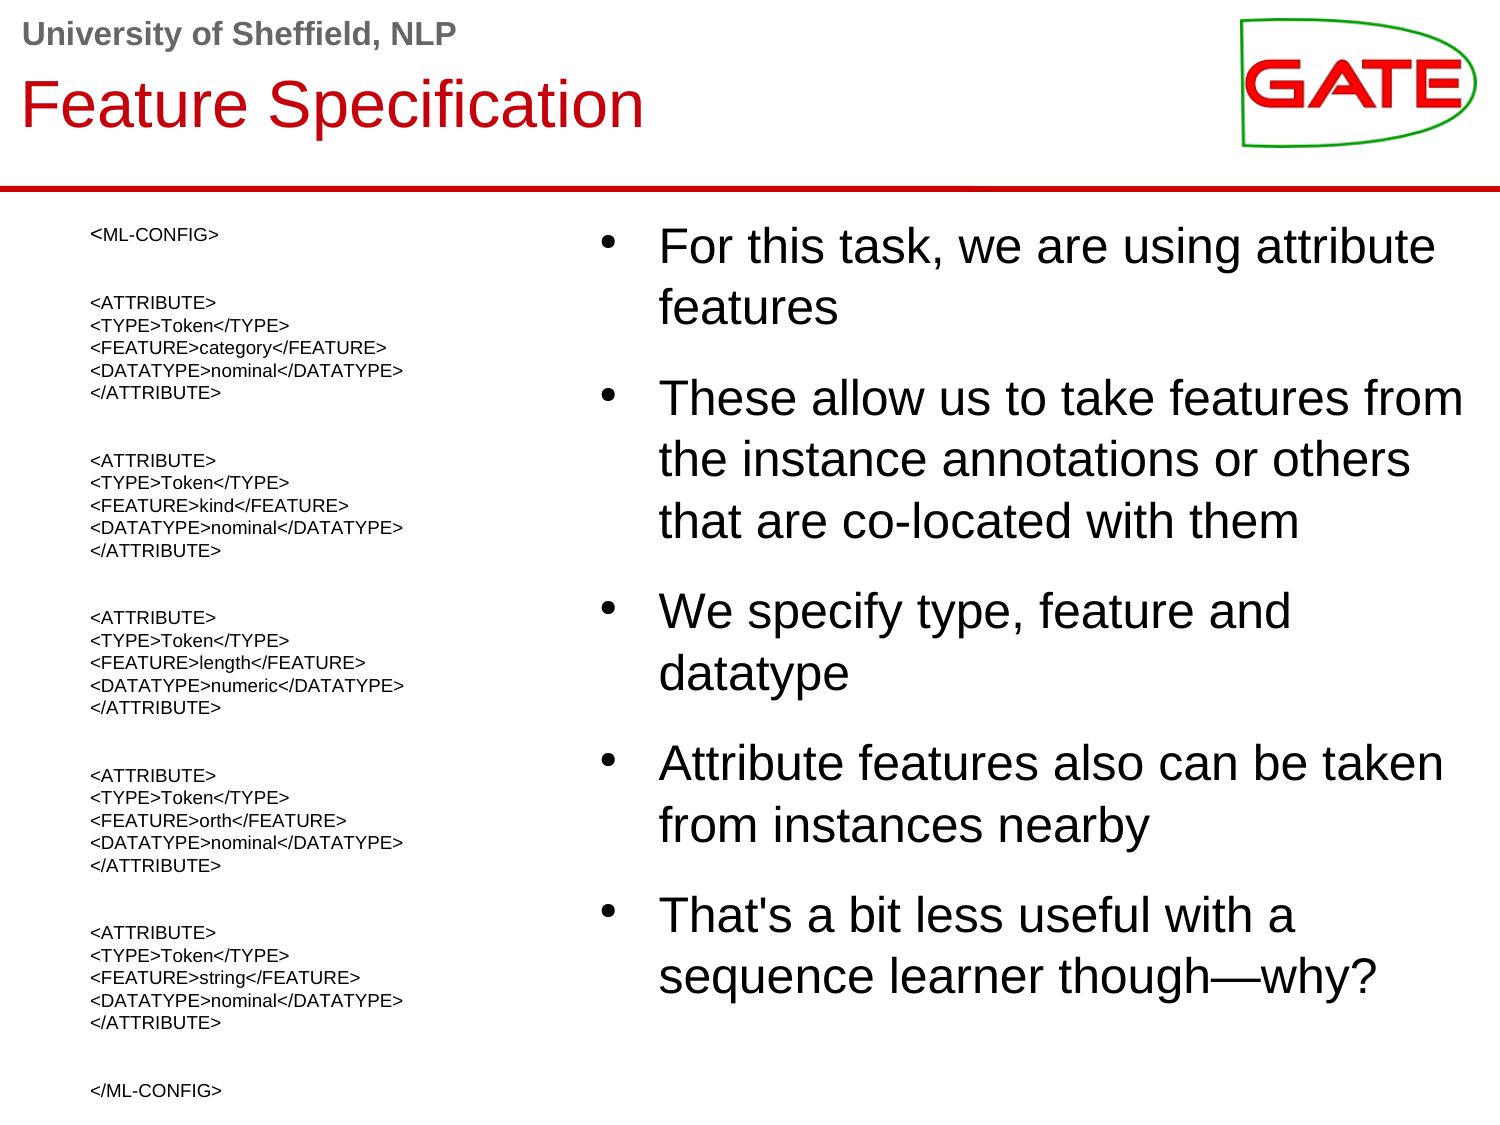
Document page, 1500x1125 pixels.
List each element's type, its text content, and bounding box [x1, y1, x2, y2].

picture [1240, 18, 1477, 148]
text_box <ML-CONFIG> <ATTRIBUTE> <TYPE>Token</TYPE> <FEATURE>category</FEATURE> <DATATYPE>nominal</DATATYPE> </ATTRIBUTE> <ATTRIBUTE> <TYPE>Token</TYPE> <FEATURE>kind</FEATURE> <DATATYPE>nominal</DATATYPE> </ATTRIBUTE> <ATTRIBUTE> <TYPE>Token</TYPE> <FEATURE>length</FEATURE> <DATATYPE>numeric</DATATYPE> </ATTRIBUTE> <ATTRIBUTE> <TYPE>Token</TYPE> <FEATURE>orth</FEATURE> <DATATYPE>nominal</DATATYPE> </ATTRIBUTE> <ATTRIBUTE> <TYPE>Token</TYPE> <FEATURE>string</FEATURE> <DATATYPE>nominal</DATATYPE> </ATTRIBUTE> </ML-CONFIG> [75, 212, 716, 1125]
title Feature Specification [20, 45, 1240, 166]
list For this task, we are using attribute features These allow us to take features from the instance annotations or others that are co-located with them We specify type, feature and datatype Attribute features also can be taken from instances nearby That's a bit less useful with a sequence learner though—why? [543, 212, 1477, 1063]
